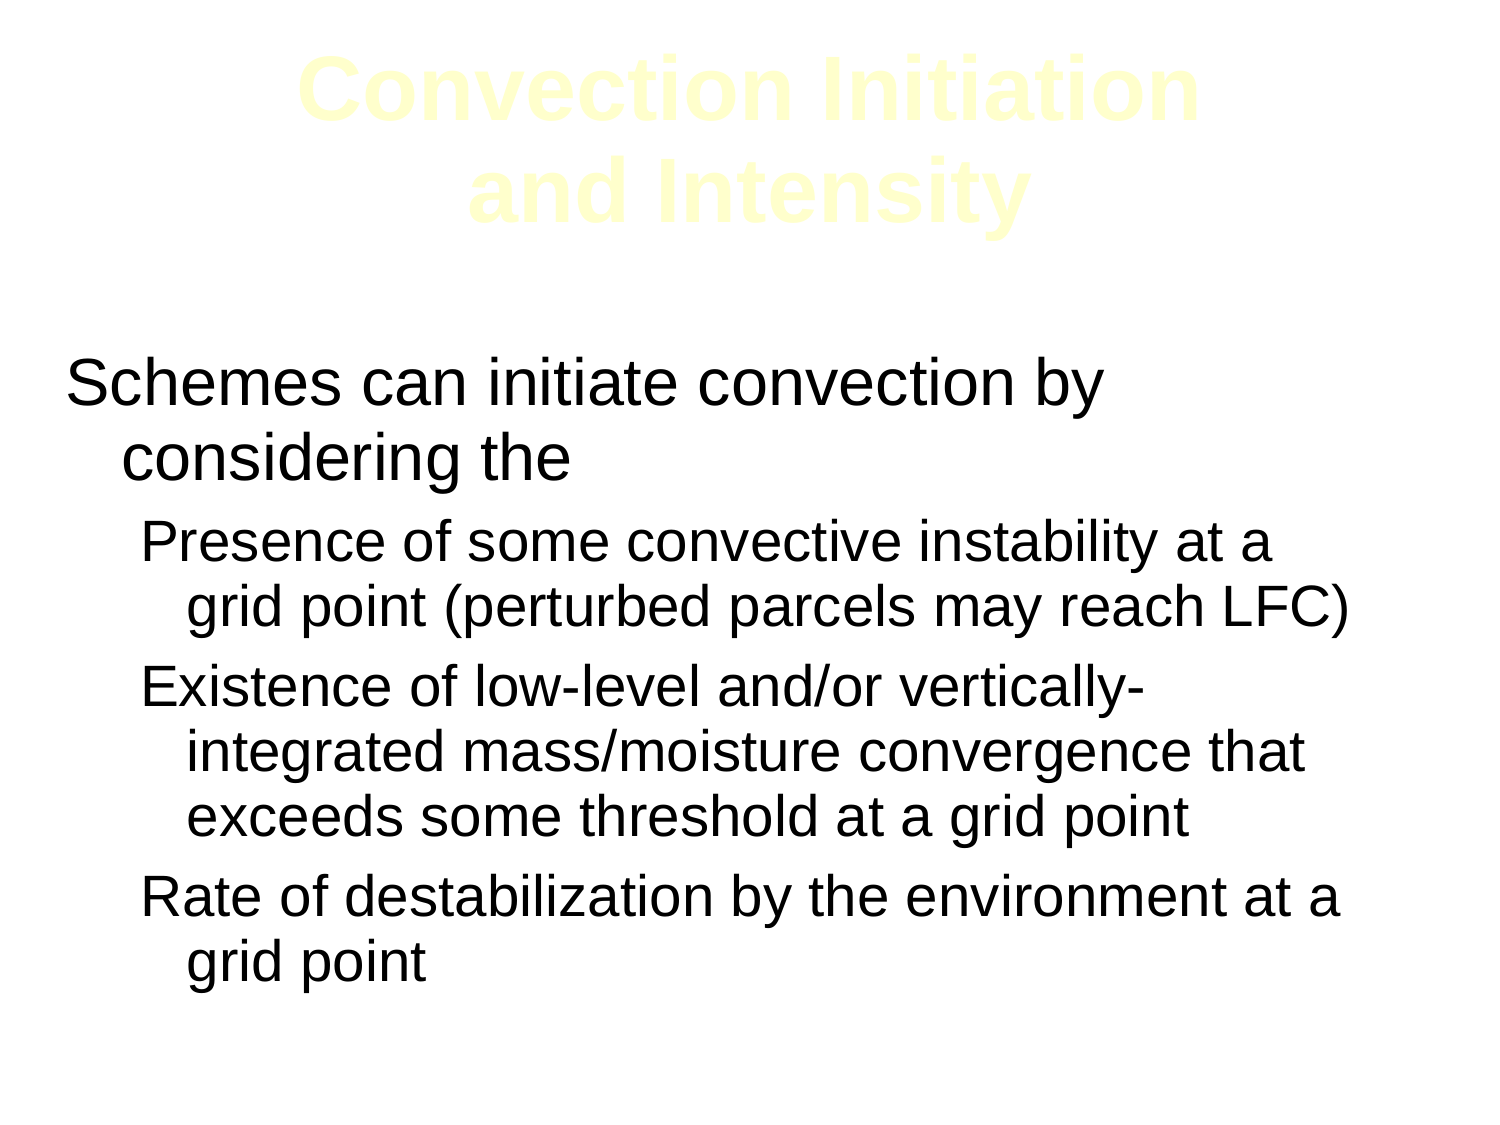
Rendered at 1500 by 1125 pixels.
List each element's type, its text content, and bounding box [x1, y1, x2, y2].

list Schemes can initiate convection by considering the Presence of some convective instability at a grid point (perturbed parcels may reach LFC) Existence of low-level and/or vertically-integrated mass/moisture convergence that exceeds some threshold at a grid point Rate of destabilization by the environment at a grid point [50, 337, 1388, 1047]
title Convection Initiation and Intensity [112, 14, 1388, 250]
